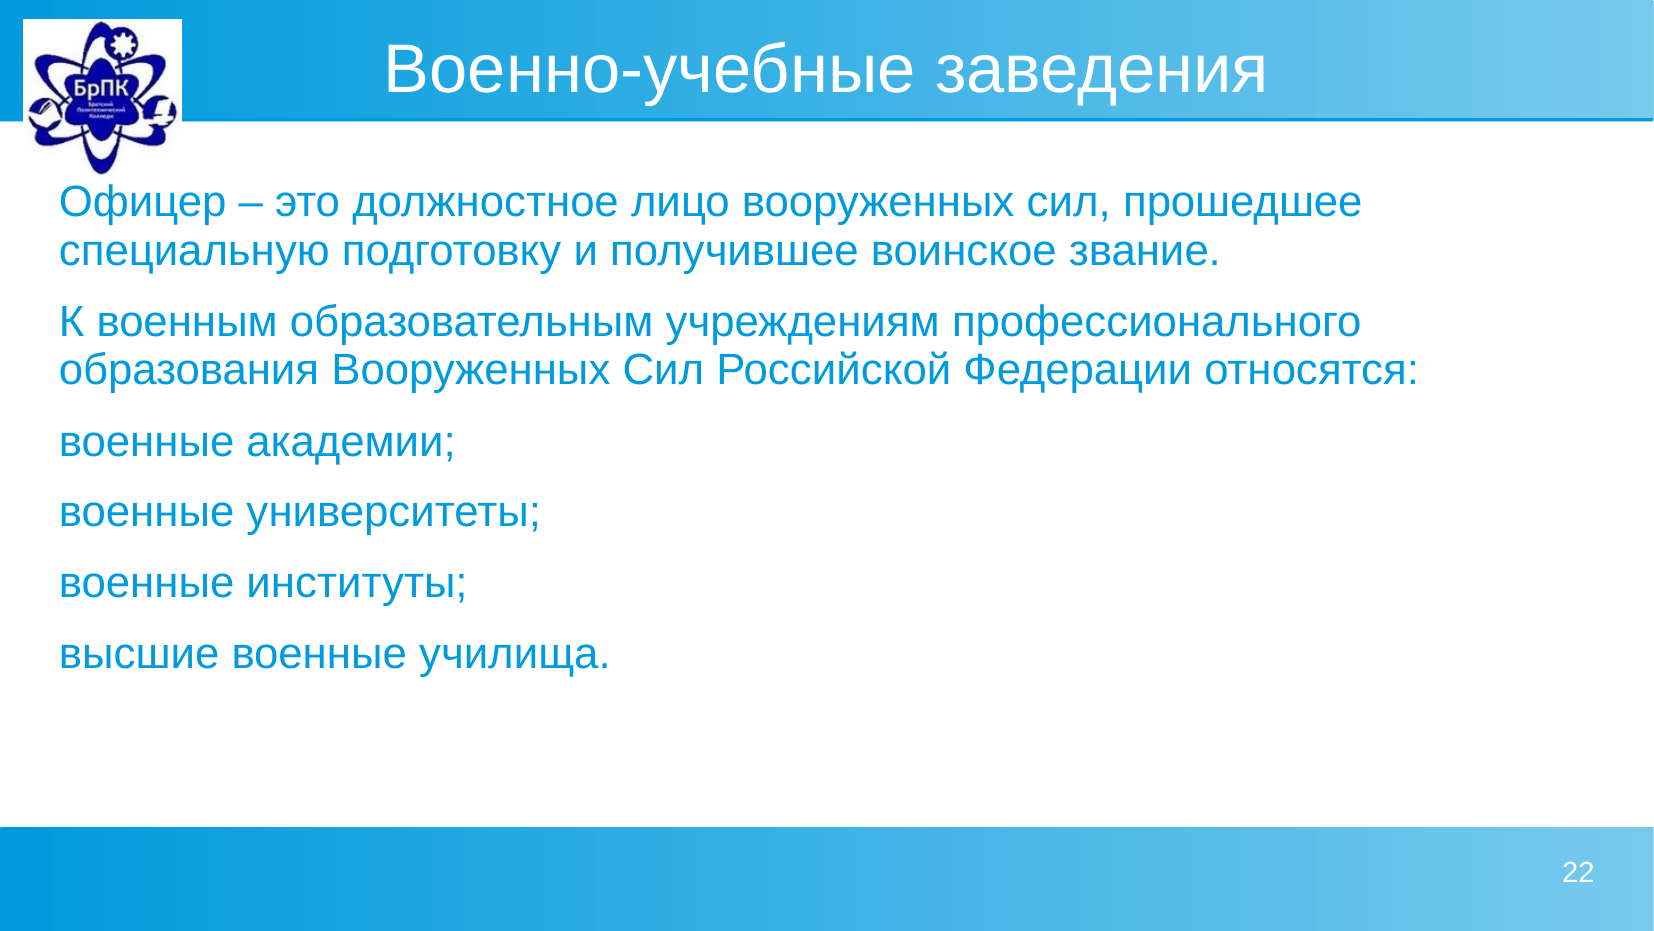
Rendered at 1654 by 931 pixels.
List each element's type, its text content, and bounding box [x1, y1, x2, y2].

picture [23, 20, 182, 177]
list Офицер – это должностное лицо вооруженных сил, прошедшее специальную подготовку и получившее воинское звание. К военным образовательным учреждениям профессионального образования Вооруженных Сил Российской Федерации относятся: военные академии; военные университеты; военные институты; высшие военные училища. [59, 177, 1595, 768]
title Военно-учебные заведения [182, 30, 1595, 108]
